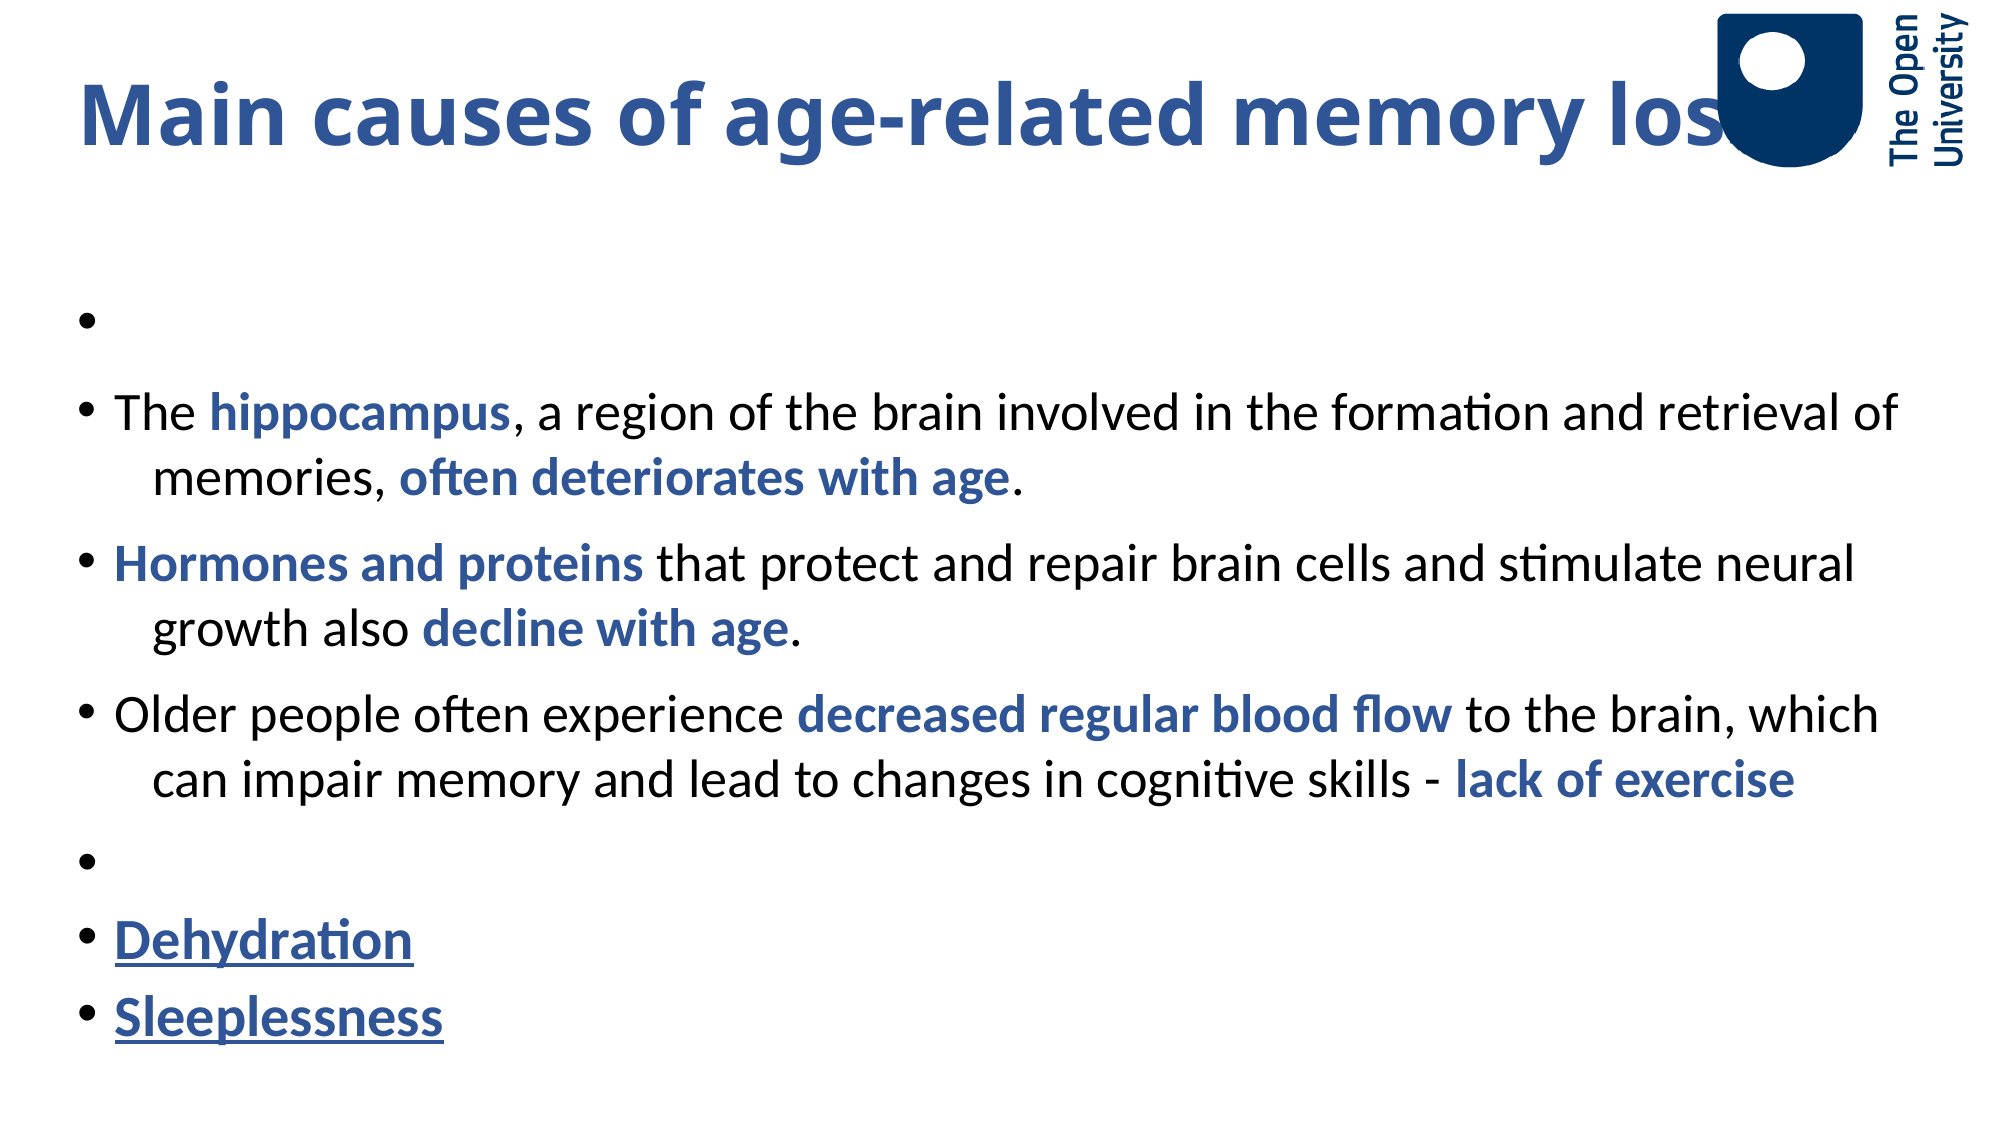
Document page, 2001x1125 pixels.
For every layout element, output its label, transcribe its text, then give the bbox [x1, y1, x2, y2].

title Main causes of age-related memory loss [62, 60, 1788, 277]
list The hippocampus, a region of the brain involved in the formation and retrieval of memories, often deteriorates with age. Hormones and proteins that protect and repair brain cells and stimulate neural growth also decline with age. Older people often experience decreased regular blood flow to the brain, which can impair memory and lead to changes in cognitive skills - lack of exercise Dehydration Sleeplessness [62, 277, 1951, 1115]
picture [1716, 10, 1971, 170]
